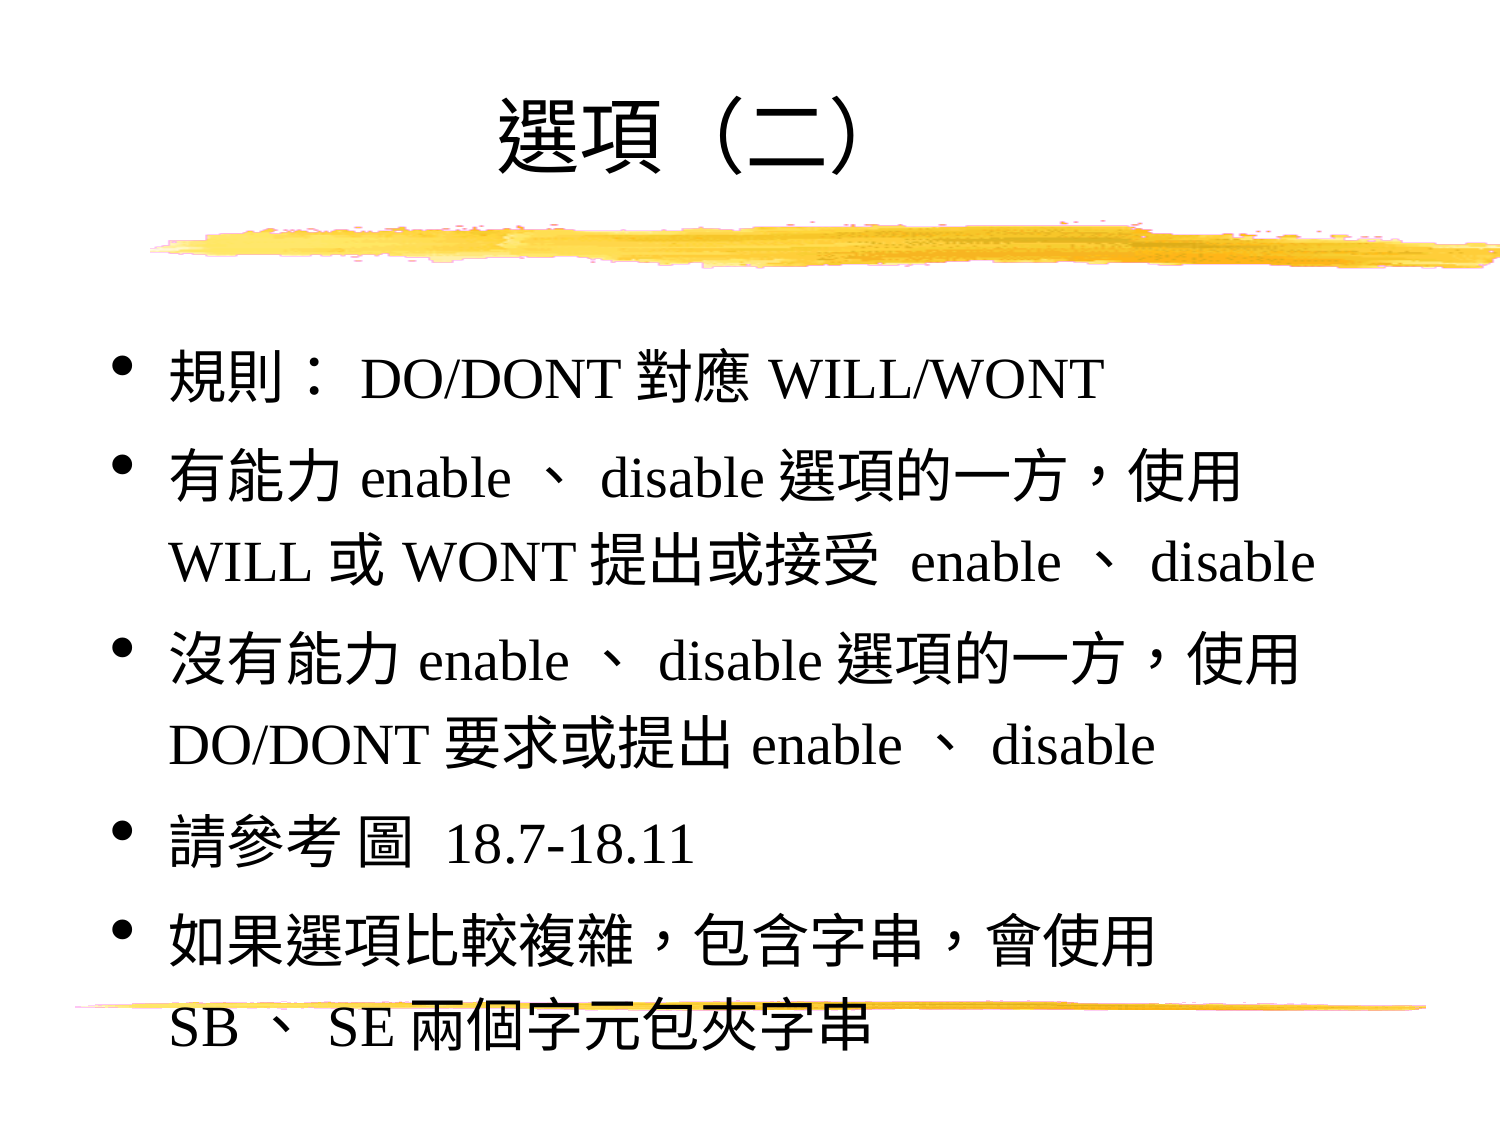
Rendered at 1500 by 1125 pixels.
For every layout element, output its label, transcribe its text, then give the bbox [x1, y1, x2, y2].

picture [731, 999, 785, 1013]
picture [847, 1008, 861, 1013]
picture [534, 1007, 574, 1013]
picture [556, 999, 657, 1013]
picture [654, 1009, 687, 1013]
picture [767, 1007, 807, 1013]
picture [847, 999, 1426, 1013]
picture [490, 1004, 516, 1013]
picture [150, 215, 1500, 279]
picture [789, 999, 843, 1013]
list 規則：DO/DONT對應WILL/WONT 有能力enable、disable選項的一方，使用WILL或WONT提出或接受 enable、disable 沒有能力enable、disable選項的一方，使用DO/DONT要求或提出enable、disable 請參考 圖 18.7-18.11 如果選項比較複雜，包含字串，會使用SB、SE兩個字元包夾字串 [112, 330, 1388, 992]
picture [479, 999, 552, 1013]
title 選項（二） [66, 44, 1342, 218]
picture [75, 999, 479, 1013]
picture [829, 1008, 843, 1013]
picture [660, 999, 727, 1013]
